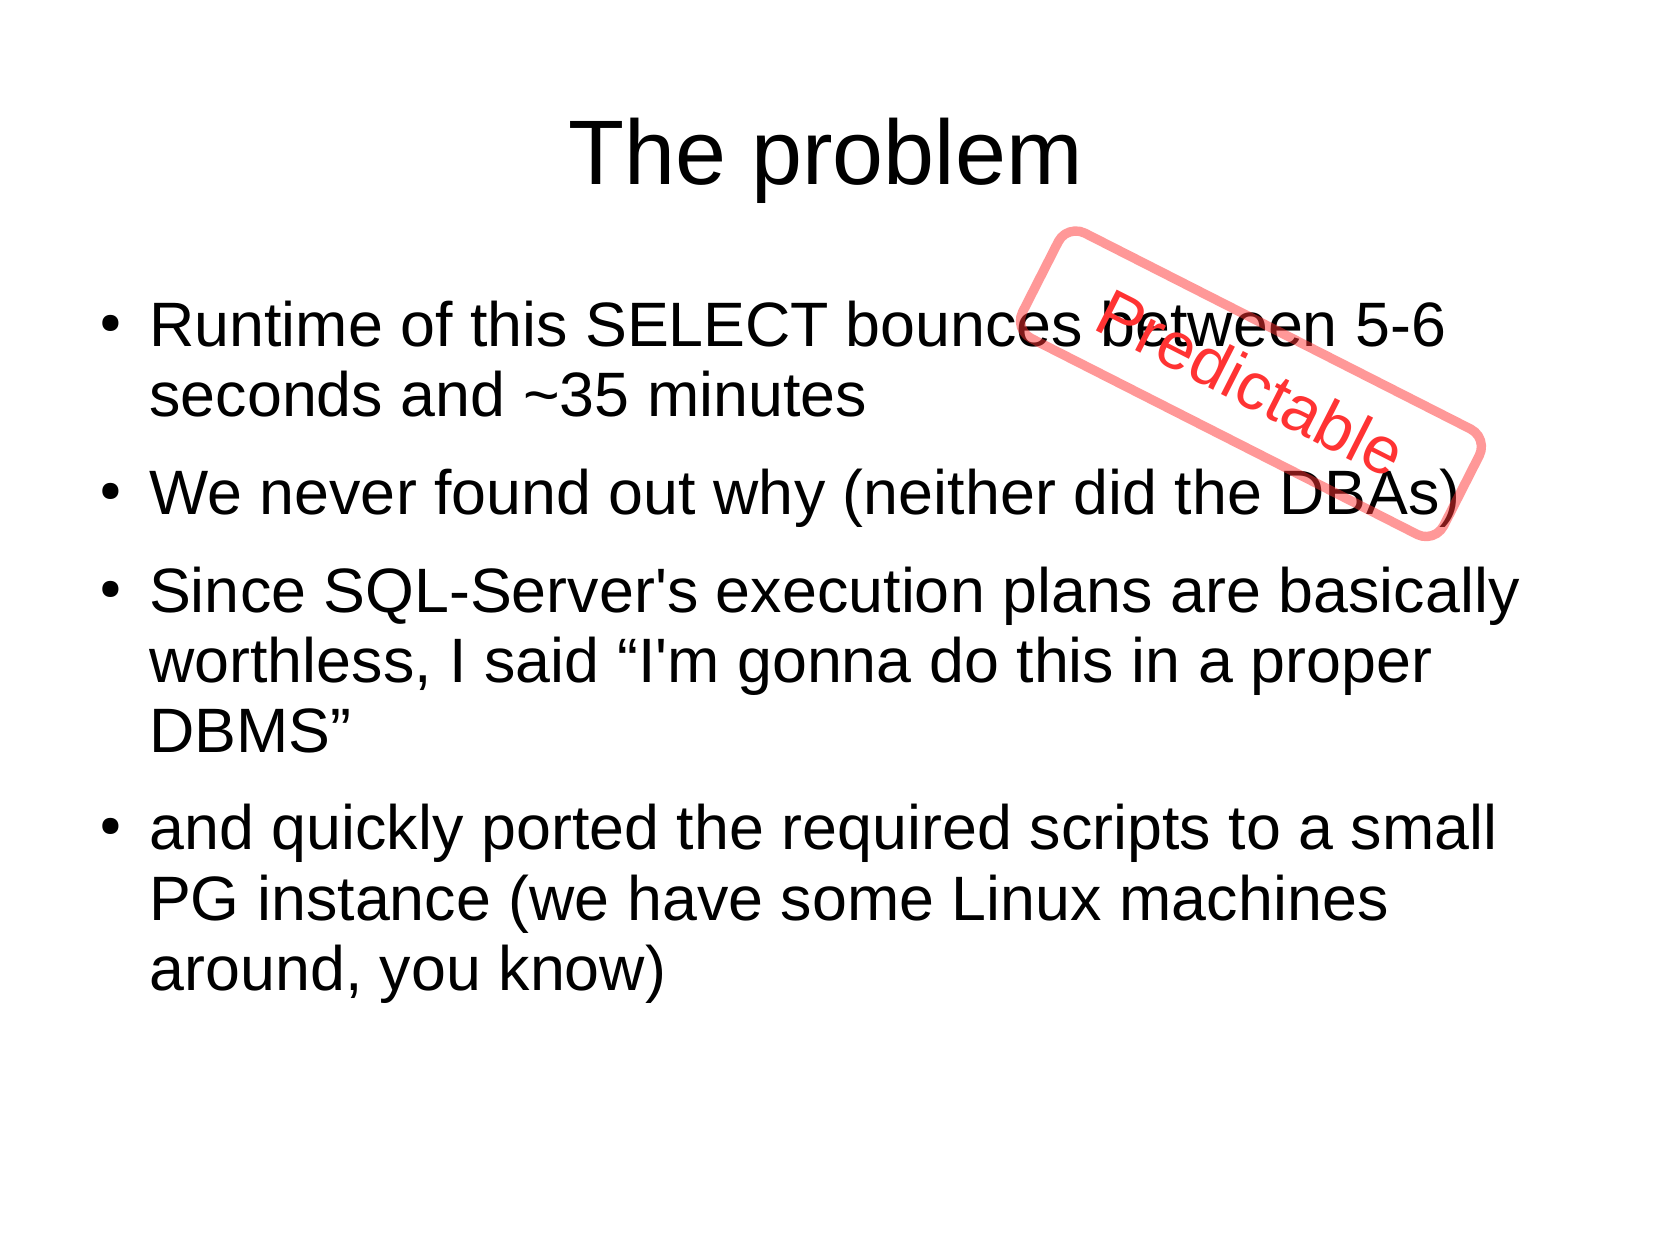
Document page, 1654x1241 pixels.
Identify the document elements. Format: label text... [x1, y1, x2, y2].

list Runtime of this SELECT bounces between 5-6 seconds and ~35 minutes We never found out why (neither did the DBAs) Since SQL-Server's execution plans are basically worthless, I said “I'm gonna do this in a proper DBMS” and quickly ported the required scripts to a small PG instance (we have some Linux machines around, you know) [82, 290, 1571, 1010]
text_box Predictable [1020, 231, 1482, 537]
title The problem [82, 49, 1571, 257]
